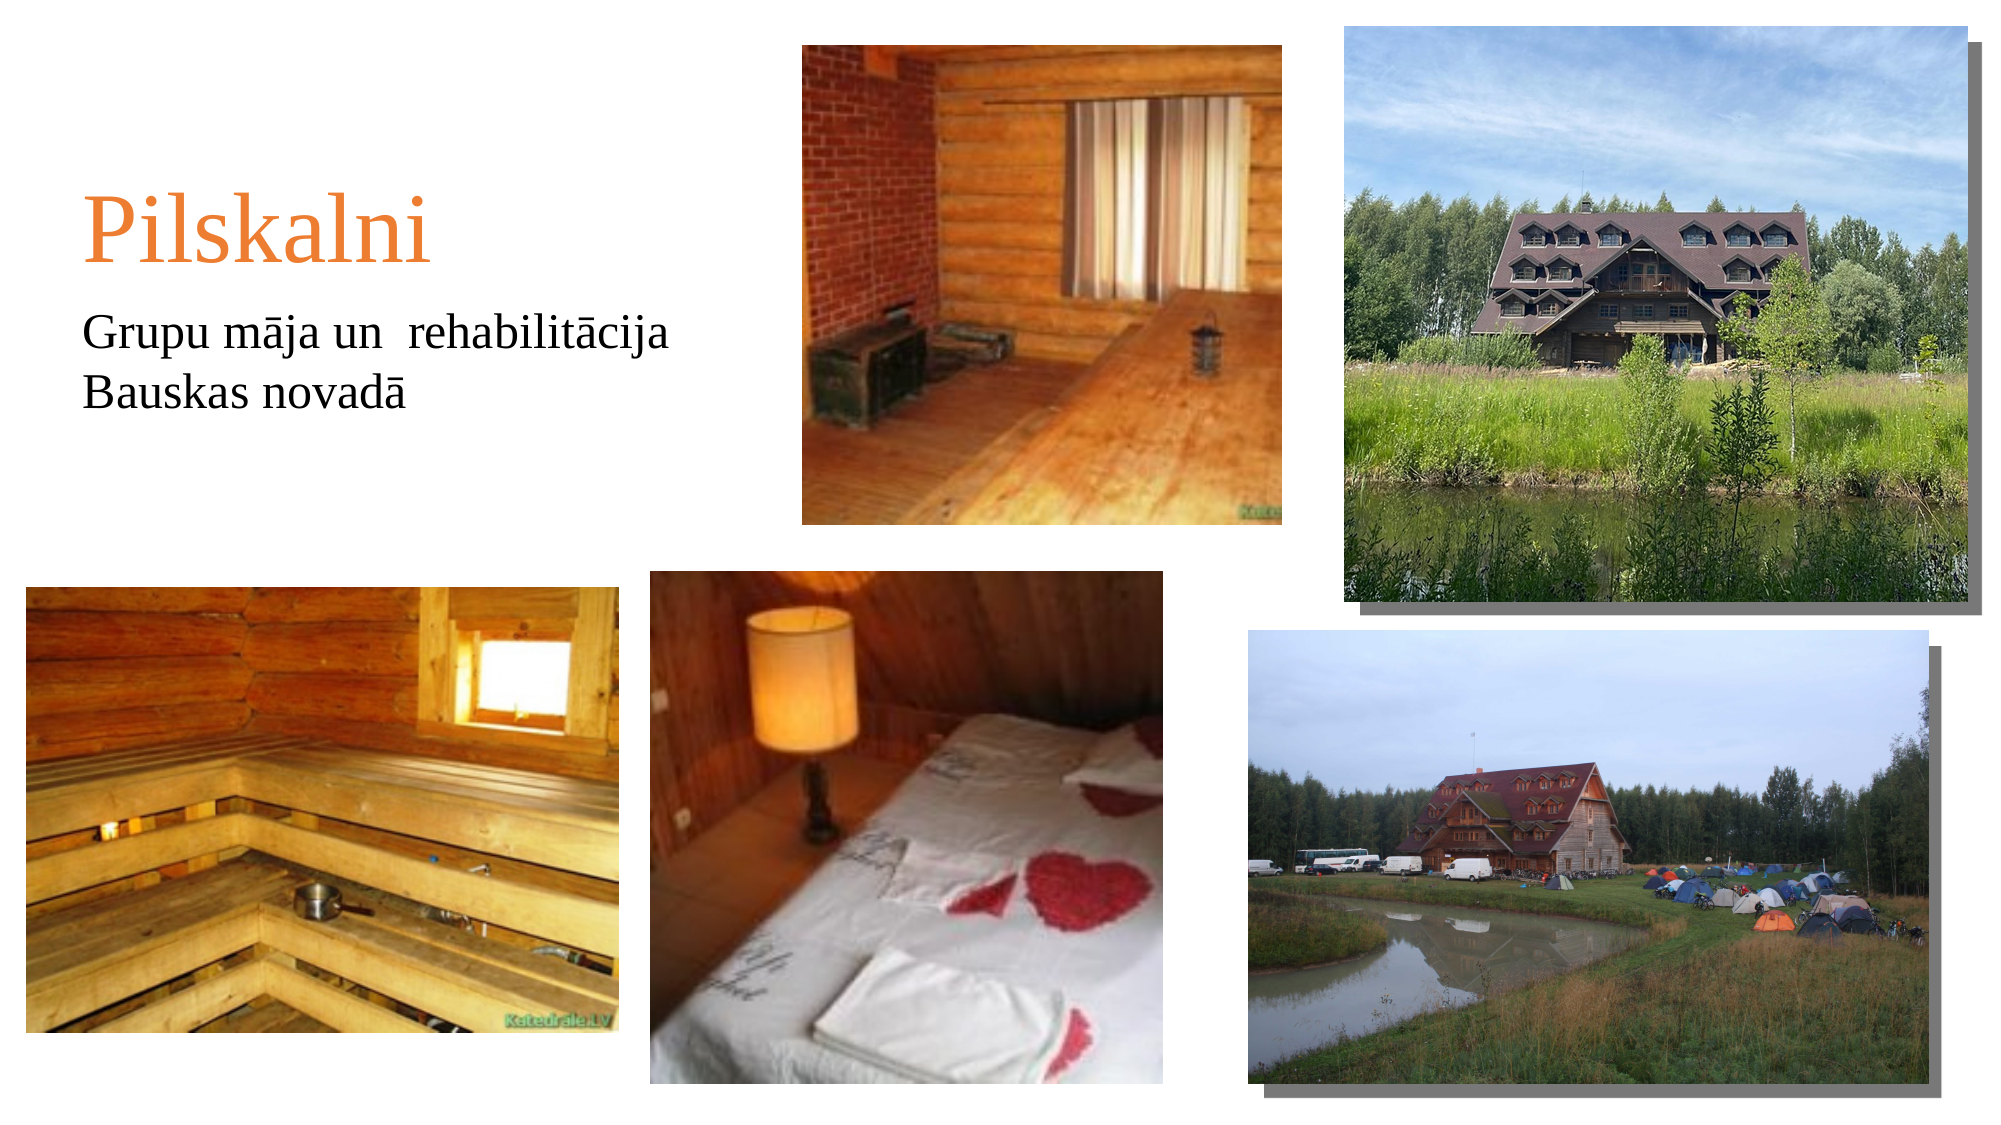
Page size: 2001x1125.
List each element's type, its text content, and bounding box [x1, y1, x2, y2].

text_box Pilskalni [67, 154, 802, 292]
picture [650, 571, 1163, 1084]
picture [1344, 26, 1968, 602]
picture [1248, 630, 1929, 1084]
picture [802, 45, 1282, 525]
text_box Grupu māja un rehabilitācija Bauskas novadā [67, 291, 792, 428]
picture [26, 587, 619, 1033]
